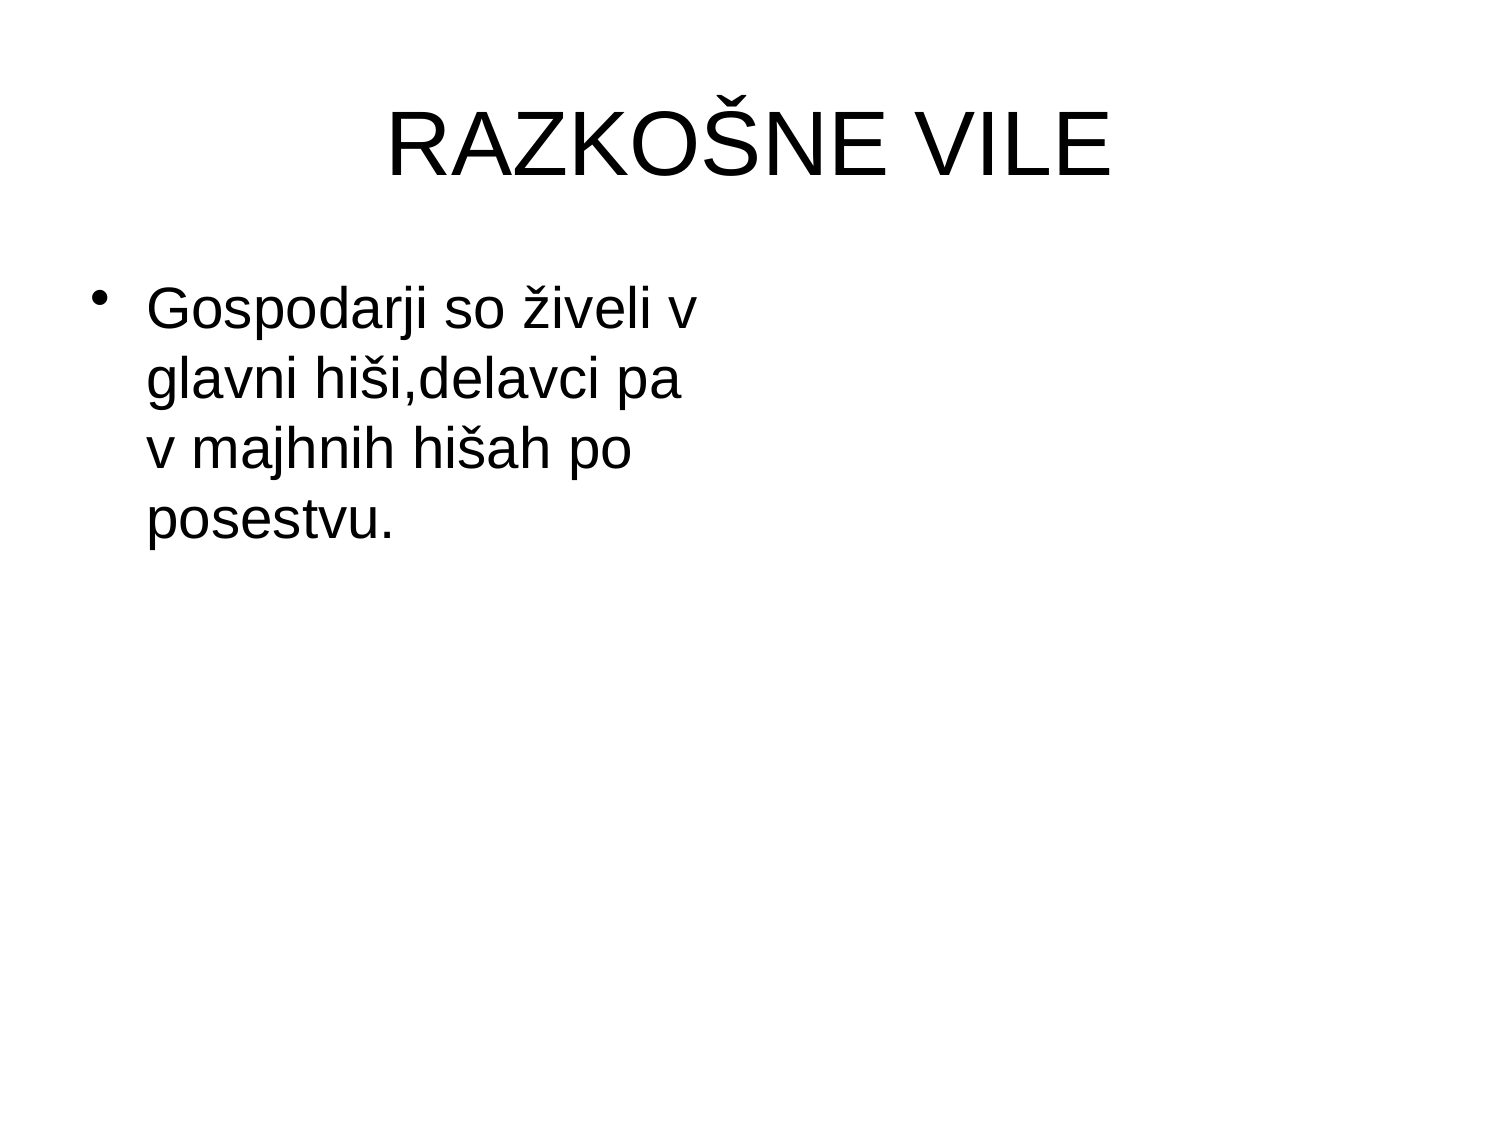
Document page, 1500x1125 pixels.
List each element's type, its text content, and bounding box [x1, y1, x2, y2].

title RAZKOŠNE VILE [75, 45, 1425, 233]
list Gospodarji so živeli v glavni hiši,delavci pa v majhnih hišah po posestvu. [75, 262, 738, 1005]
